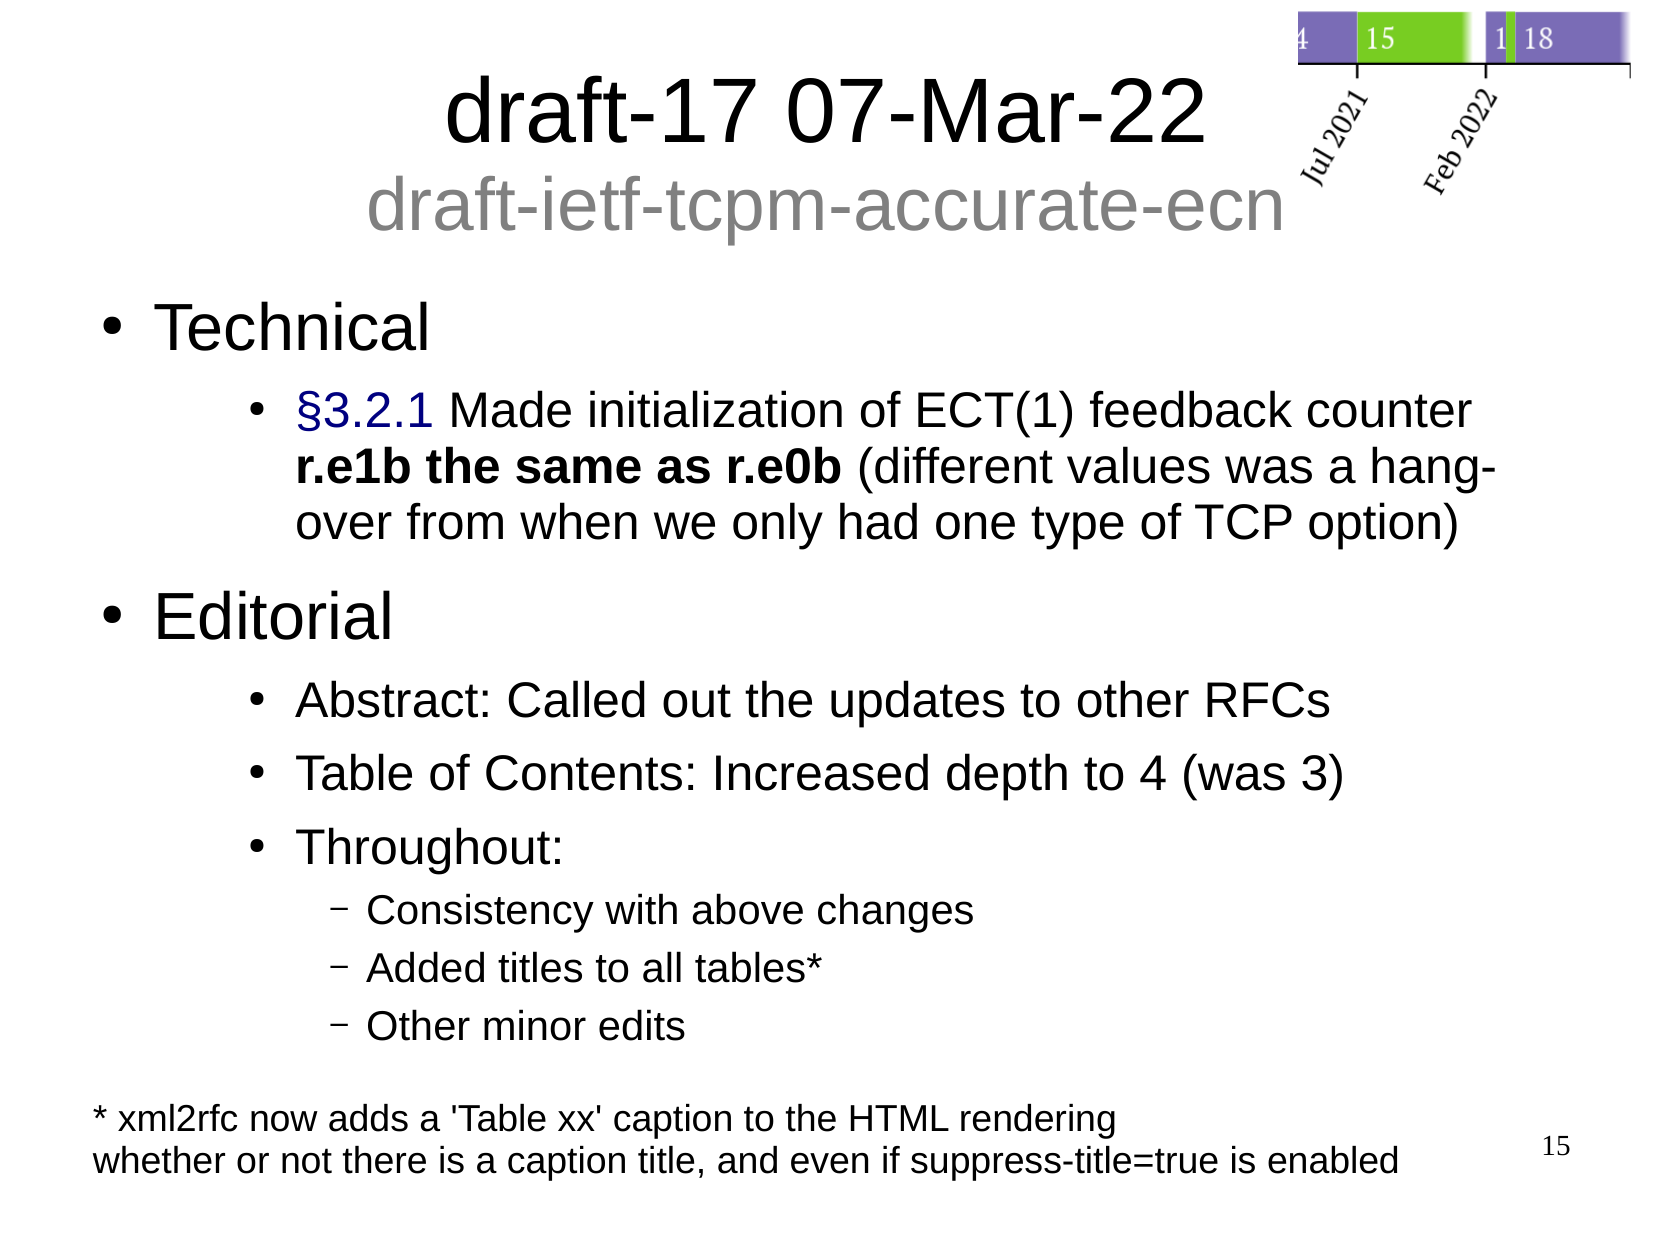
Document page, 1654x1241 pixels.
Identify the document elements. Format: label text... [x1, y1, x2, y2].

picture [1298, 0, 1653, 207]
title draft-17 07-Mar-22 draft-ietf-tcpm-accurate-ecn [82, 49, 1571, 257]
list Technical §3.2.1 Made initialization of ECT(1) feedback counter r.e1b the same as r.e0b (different values was a hang-over from when we only had one type of TCP option) Editorial Abstract: Called out the updates to other RFCs Table of Contents: Increased depth to 4 (was 3) Throughout: Consistency with above changes Added titles to all tables* Other minor edits [82, 290, 1571, 1168]
text_box * xml2rfc now adds a 'Table xx' caption to the HTML rendering whether or not there is a caption title, and even if suppress-title=true is enabled [78, 1089, 1416, 1189]
